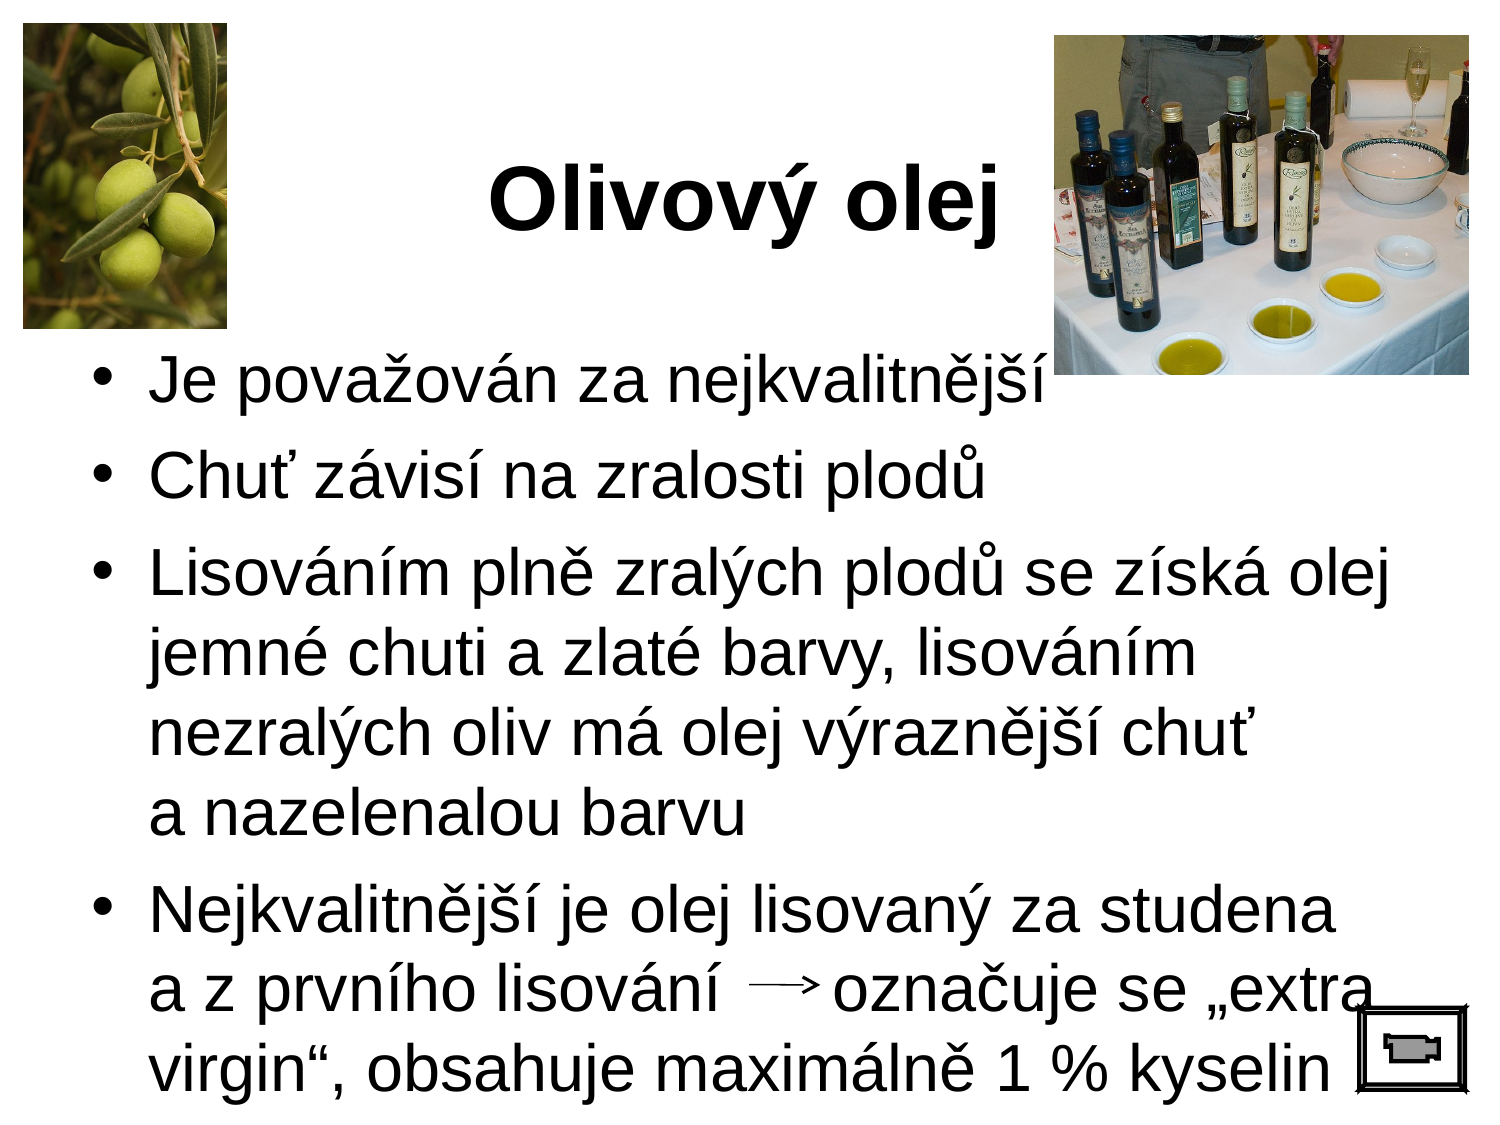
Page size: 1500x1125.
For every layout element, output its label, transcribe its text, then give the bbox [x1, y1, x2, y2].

title Olivový olej [227, 117, 1054, 272]
list Je považován za nejkvalitnější Chuť závisí na zralosti plodů Lisováním plně zralých plodů se získá olej jemné chuti a zlaté barvy, lisováním nezralých oliv má olej výraznější chuť a nazelenalou barvu Nejkvalitnější je olej lisovaný za studena a z prvního lisování označuje se „extra virgin“, obsahuje maximálně 1 % kyselin [76, 328, 1427, 1113]
picture [23, 23, 227, 329]
picture [1054, 35, 1469, 376]
text_box [1361, 1007, 1465, 1090]
